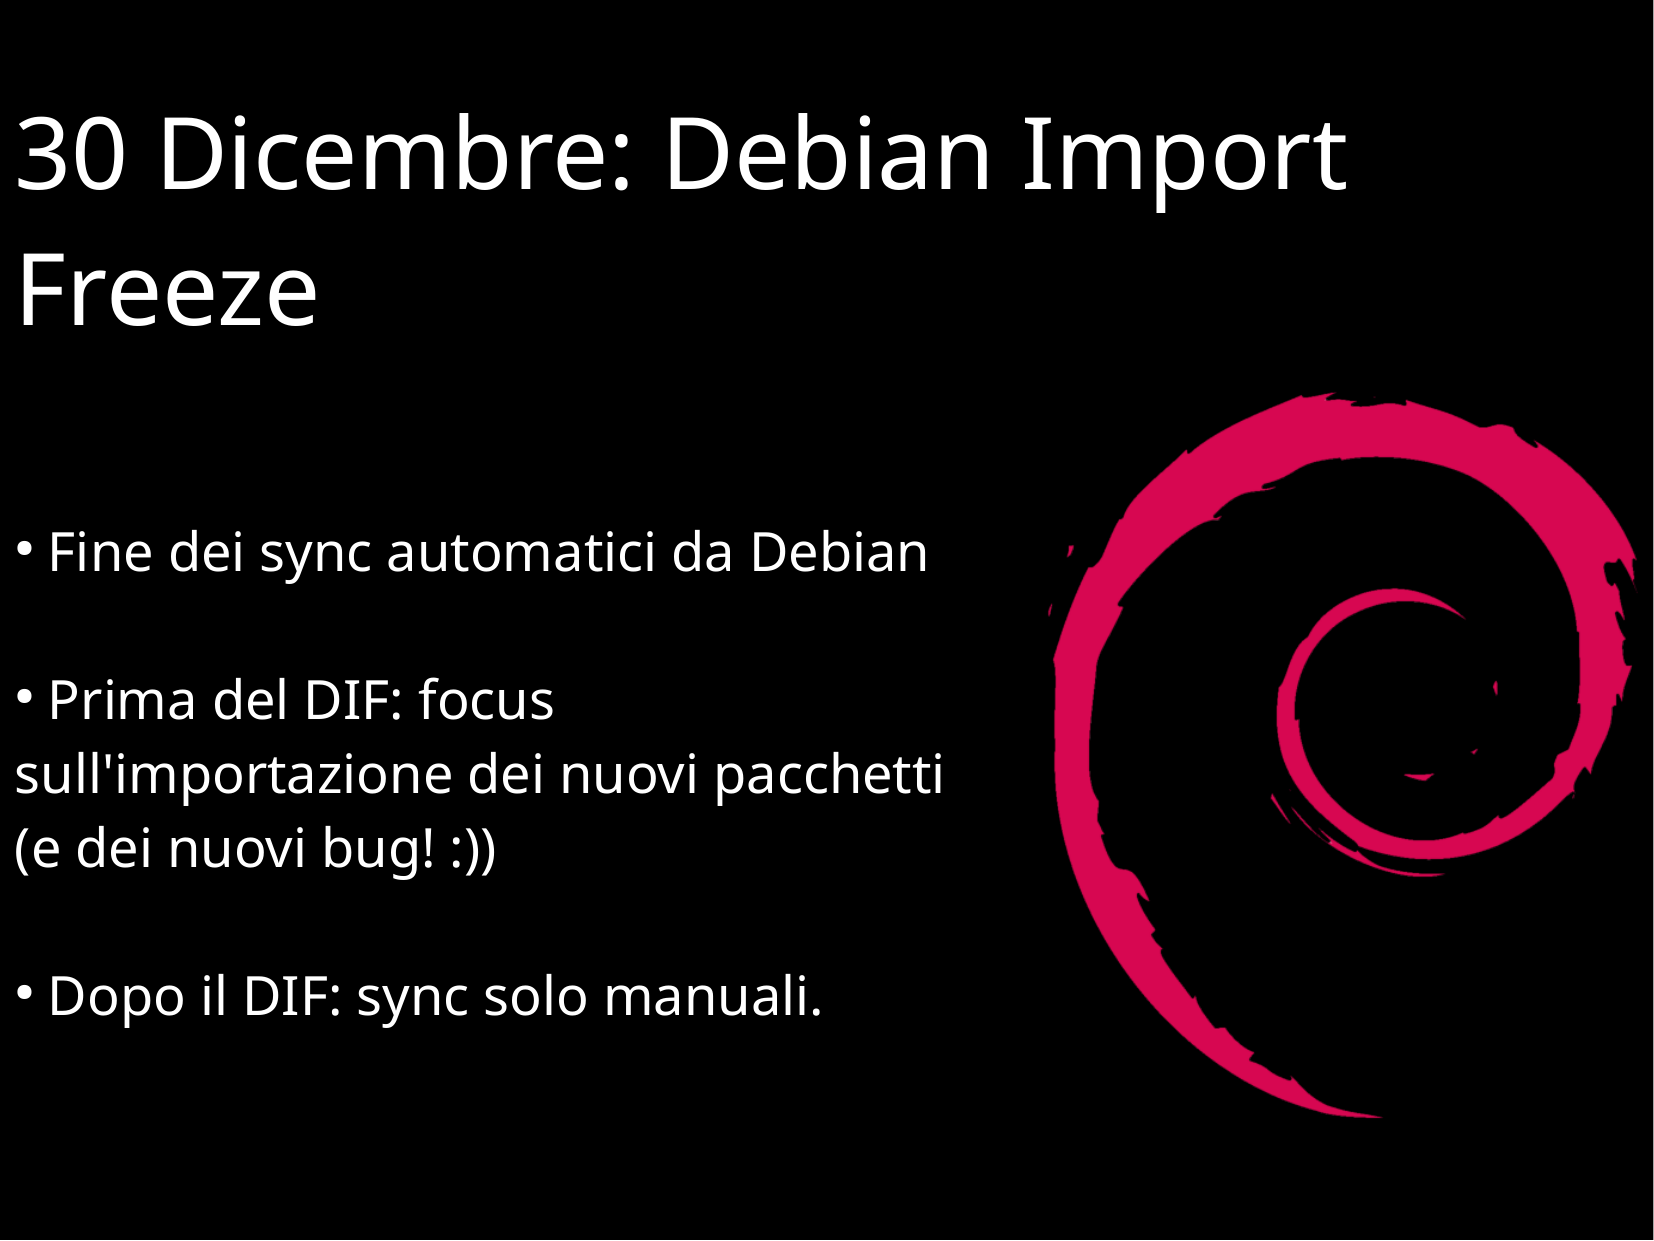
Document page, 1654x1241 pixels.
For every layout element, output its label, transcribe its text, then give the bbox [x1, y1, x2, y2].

text_box Fine dei sync automatici da Debian Prima del DIF: focus sull'importazione dei nuovi pacchetti (e dei nuovi bug! :)) Dopo il DIF: sync solo manuali. [0, 431, 1013, 938]
picture [1039, 380, 1651, 1126]
text_box 30 Dicembre: Debian Import Freeze [0, 75, 1654, 203]
